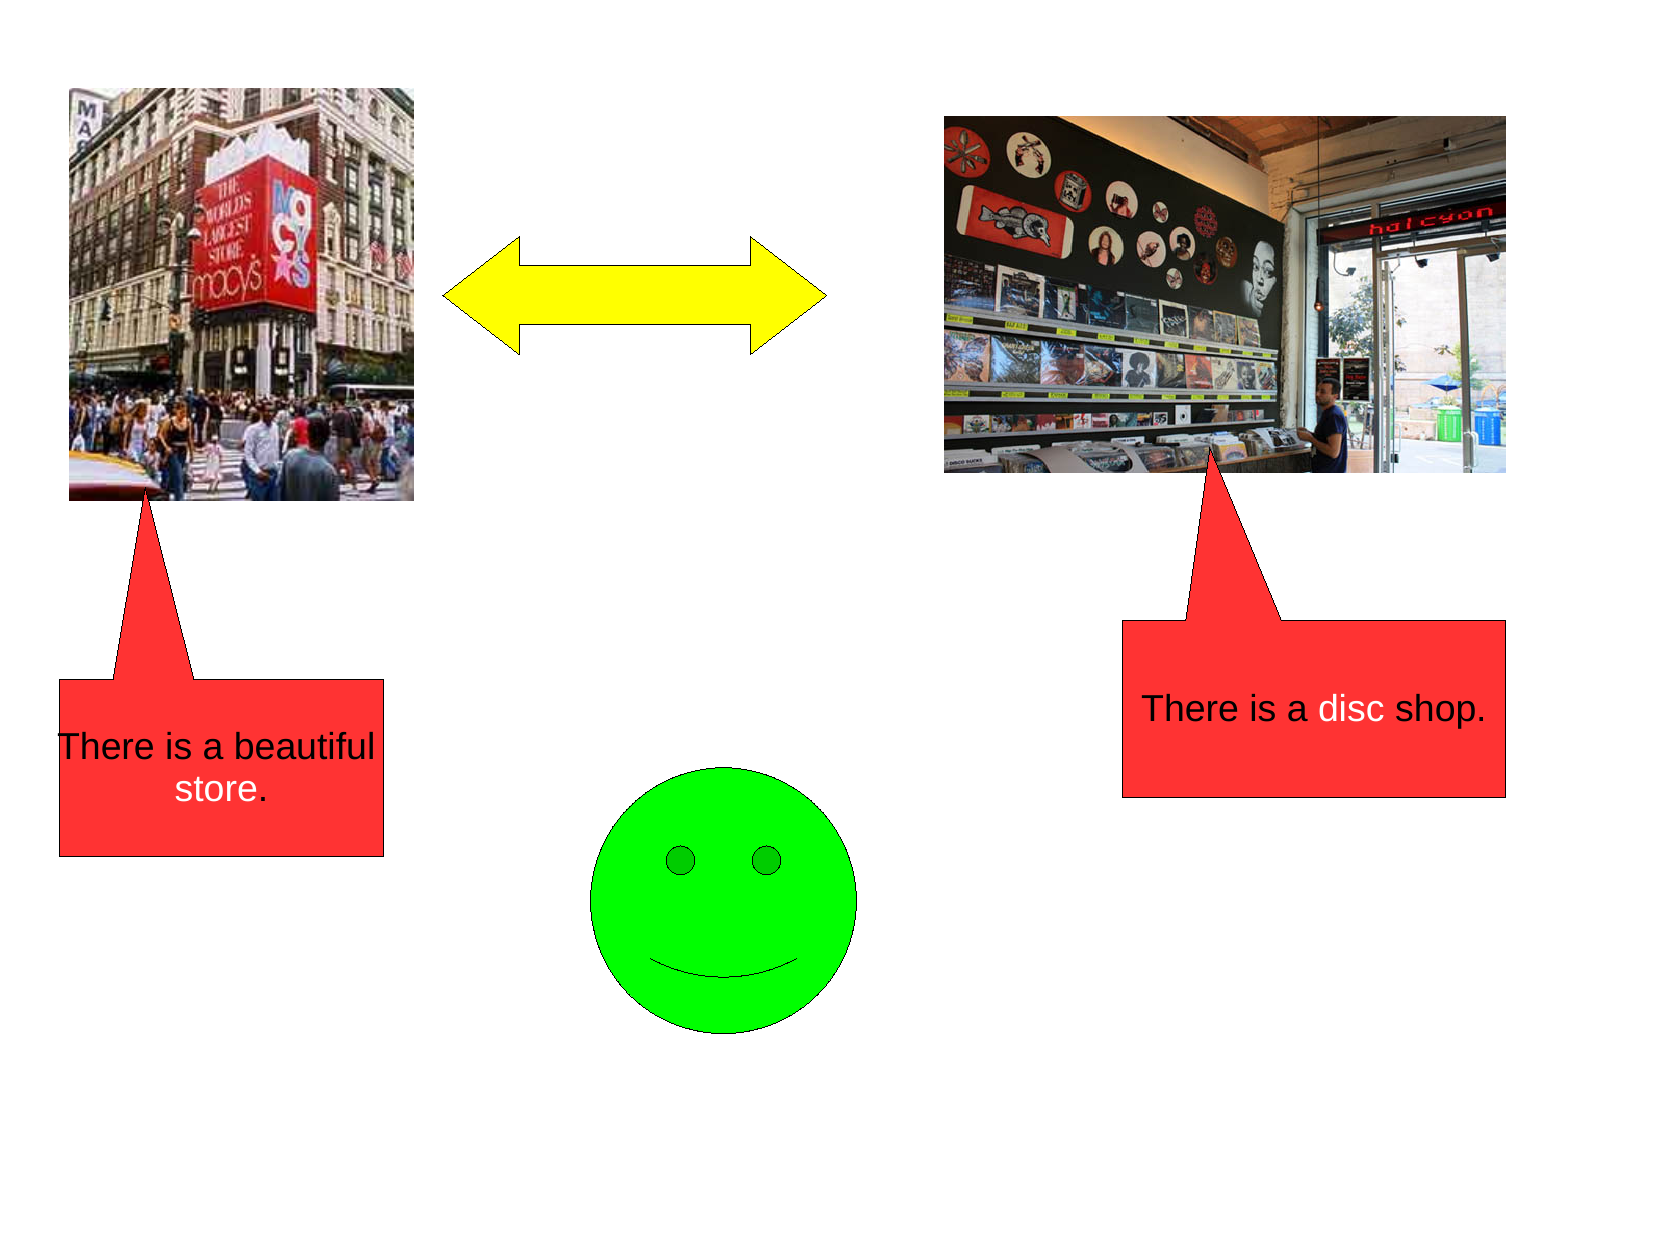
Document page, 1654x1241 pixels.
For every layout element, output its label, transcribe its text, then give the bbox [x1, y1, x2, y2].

text_box There is a beautiful store. [59, 487, 384, 857]
text_box There is a disc shop. [1122, 447, 1506, 798]
text_box [442, 236, 827, 355]
text_box [590, 767, 857, 1034]
picture [944, 116, 1506, 473]
picture [69, 88, 414, 502]
